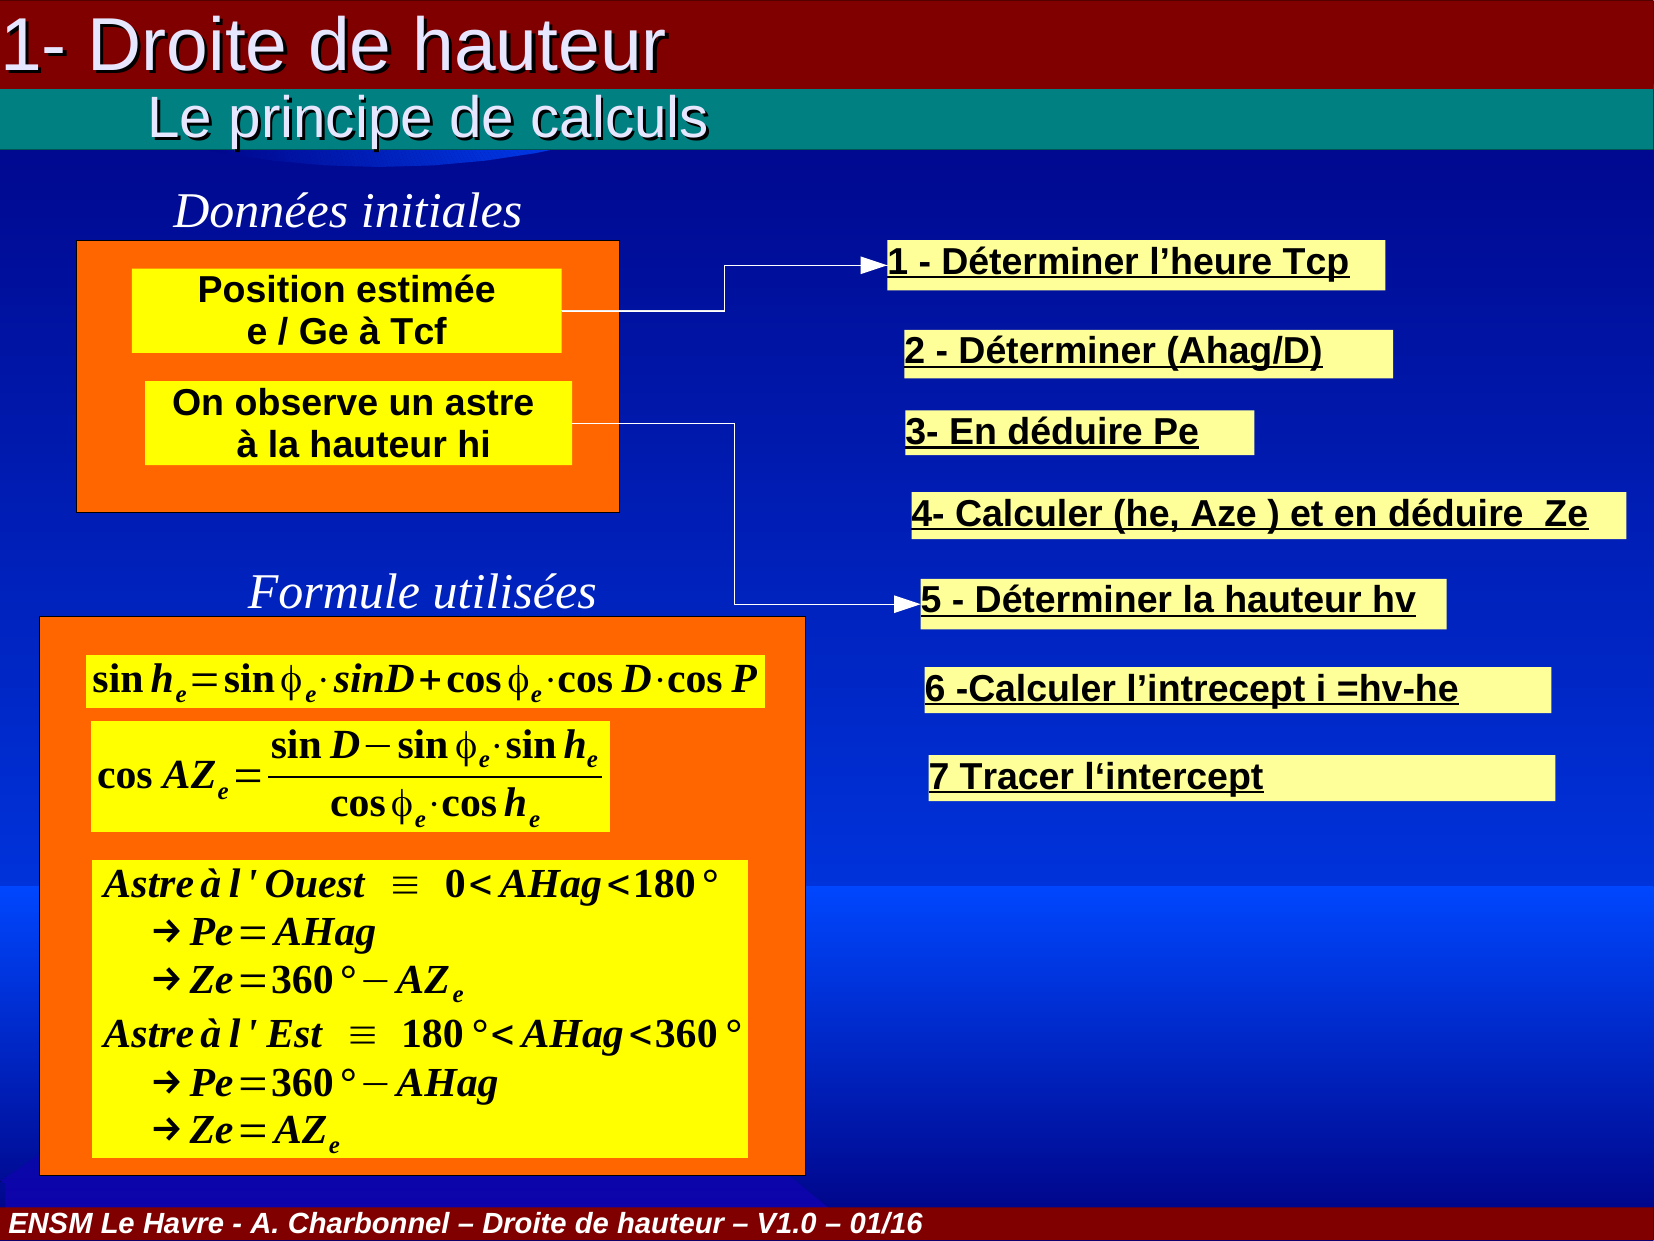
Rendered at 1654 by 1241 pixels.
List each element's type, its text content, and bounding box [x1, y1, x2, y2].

text_box 3- En déduire Pe [905, 410, 1255, 456]
text_box 5 - Déterminer la hauteur hv [920, 578, 1447, 630]
text_box Données initiales [76, 240, 620, 513]
chart [92, 860, 748, 1159]
text_box Formule utilisées [39, 616, 806, 1176]
text_box 2 - Déterminer (Ahag/D) [904, 329, 1394, 379]
chart [86, 655, 766, 708]
text_box 4- Calculer (he, Aze ) et en déduire Ze [911, 492, 1627, 540]
text_box 1 - Déterminer l’heure Tcp [887, 240, 1386, 291]
text_box 6 -Calculer l’intrecept i =hv-he [924, 667, 1552, 714]
text_box 7 Tracer l‘intercept [928, 755, 1556, 802]
title 1- Droite de hauteur [0, 0, 1654, 89]
text_box On observe un astre à la hauteur hi [145, 381, 573, 466]
text_box Position estimée e / Ge à Tcf [131, 268, 562, 353]
text_box ENSM Le Havre - A. Charbonnel – Droite de hauteur – V1.0 – 01/16 [0, 1207, 1654, 1241]
title Le principe de calculs [0, 89, 1654, 150]
chart [90, 721, 610, 833]
